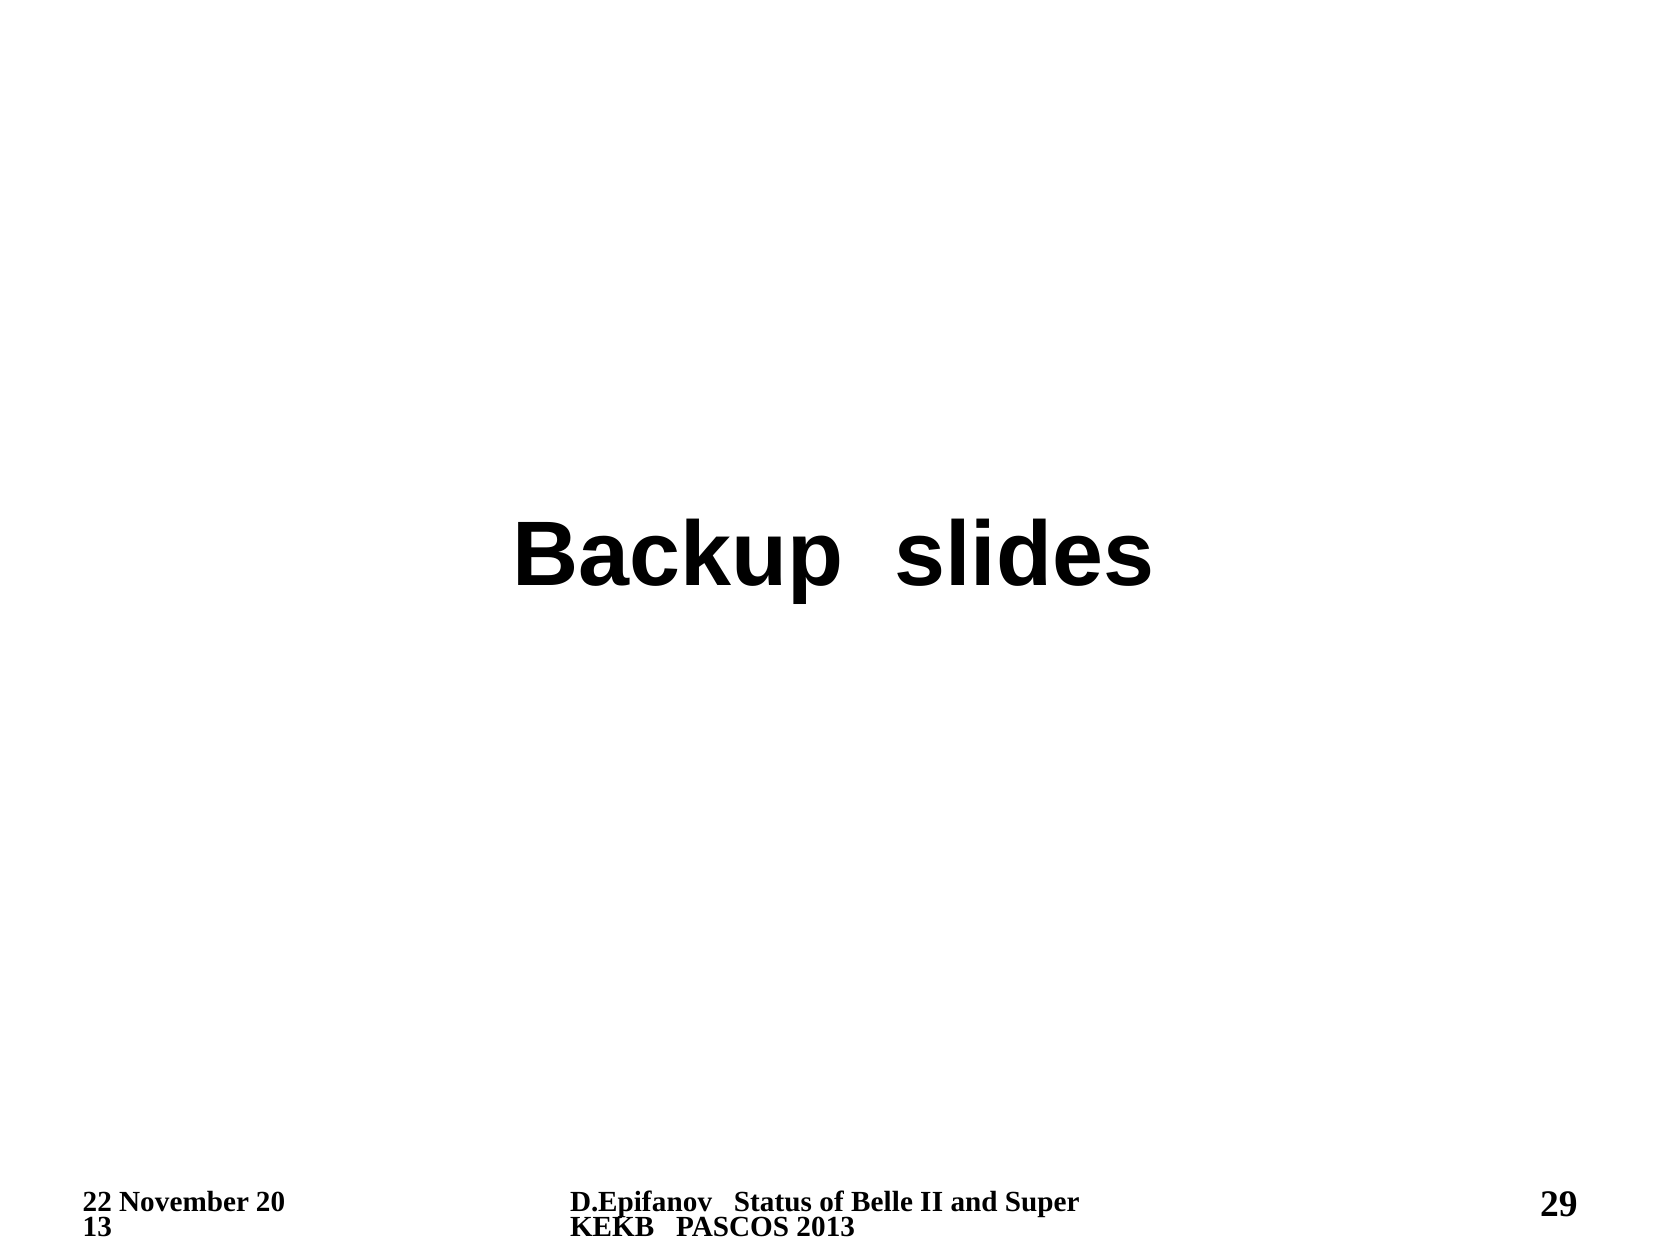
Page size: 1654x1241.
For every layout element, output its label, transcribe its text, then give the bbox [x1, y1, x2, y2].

title Backup slides [90, 450, 1578, 658]
